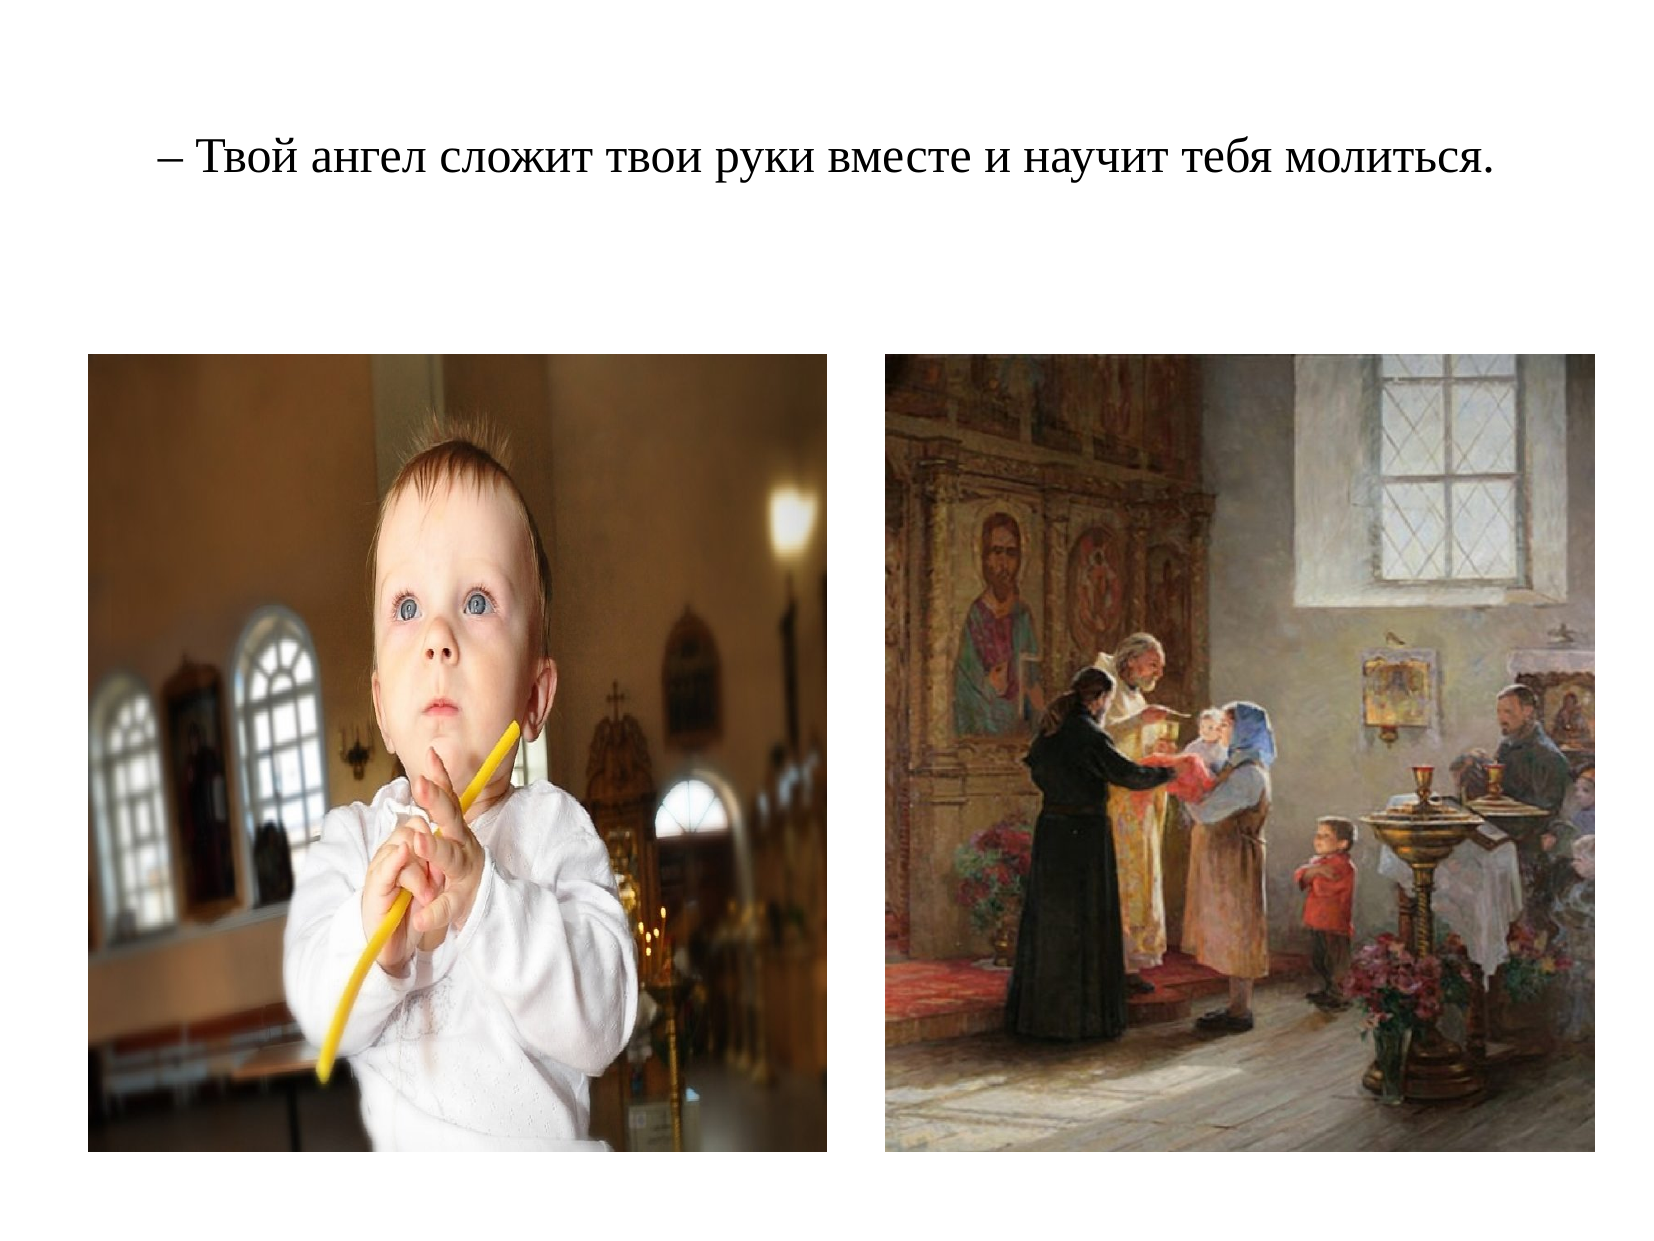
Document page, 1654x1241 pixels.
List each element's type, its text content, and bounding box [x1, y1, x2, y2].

picture [885, 354, 1595, 1152]
title – Твой ангел сложит твои руки вместе и научит тебя молиться. [82, 49, 1571, 257]
picture [88, 354, 827, 1152]
